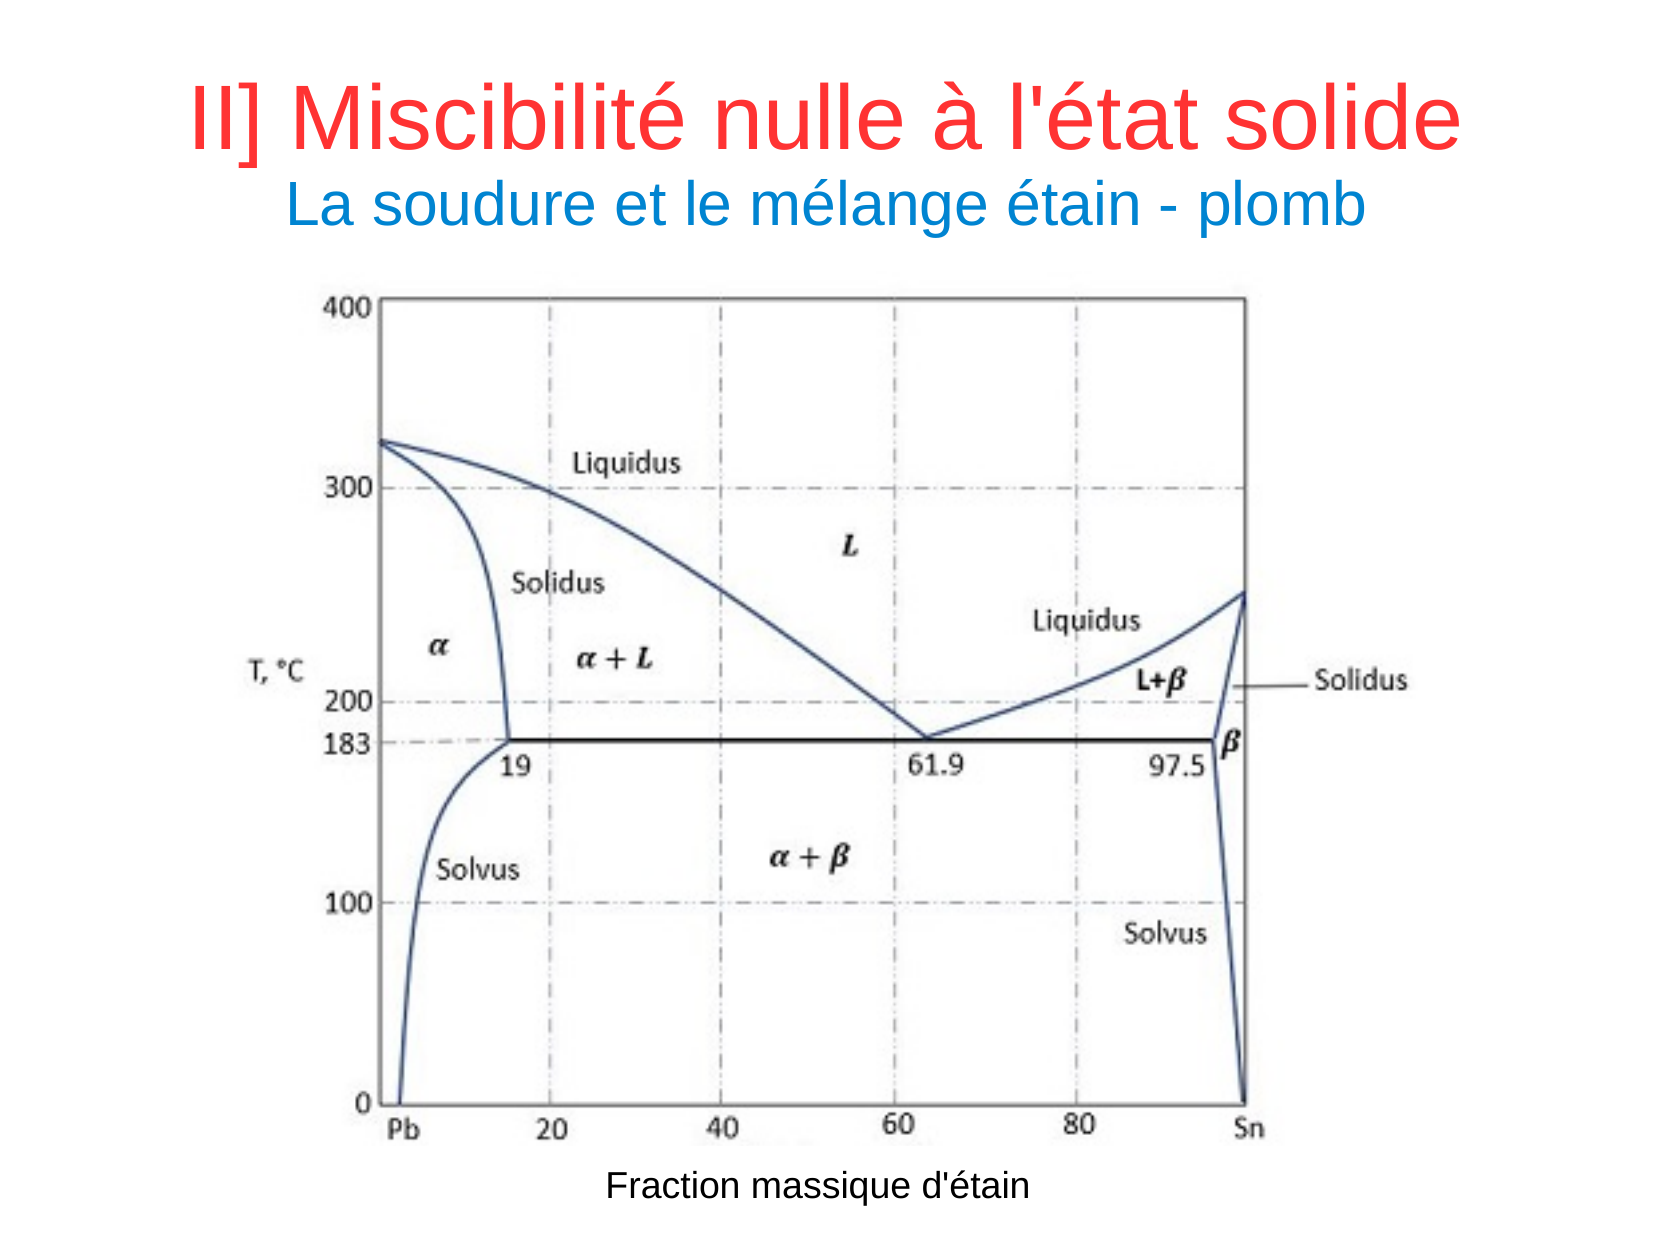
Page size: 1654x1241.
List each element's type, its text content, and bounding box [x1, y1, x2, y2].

text_box [165, 1086, 1489, 1217]
text_box Fraction massique d'étain [590, 1157, 1049, 1215]
title II] Miscibilité nulle à l'état solide La soudure et le mélange étain - plomb [82, 49, 1571, 257]
picture [215, 271, 1418, 1145]
